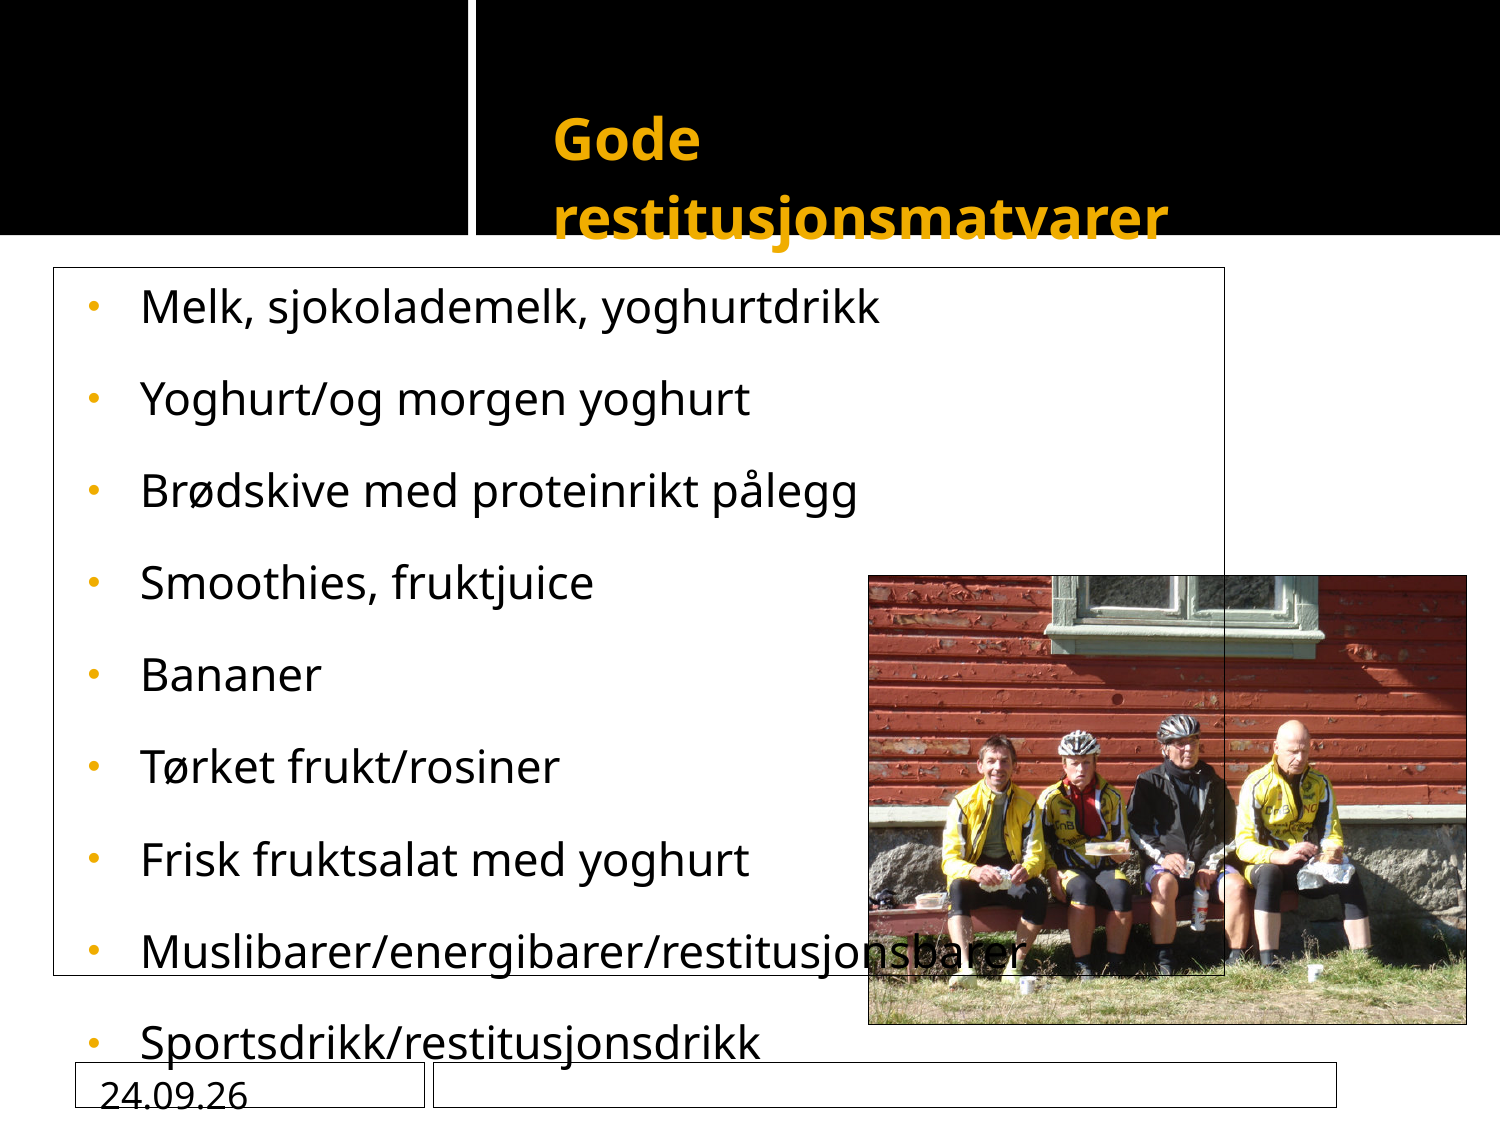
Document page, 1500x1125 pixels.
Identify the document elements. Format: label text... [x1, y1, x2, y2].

picture [868, 575, 1467, 1025]
title Gode restitusjonsmatvarer [537, 149, 1260, 207]
list Melk, sjokolademelk, yoghurtdrikk Yoghurt/og morgen yoghurt Brødskive med proteinrikt pålegg Smoothies, fruktjuice Bananer Tørket frukt/rosiner Frisk fruktsalat med yoghurt Muslibarer/energibarer/restitusjonsbarer Sportsdrikk/restitusjonsdrikk + mye væske [53, 267, 1225, 976]
